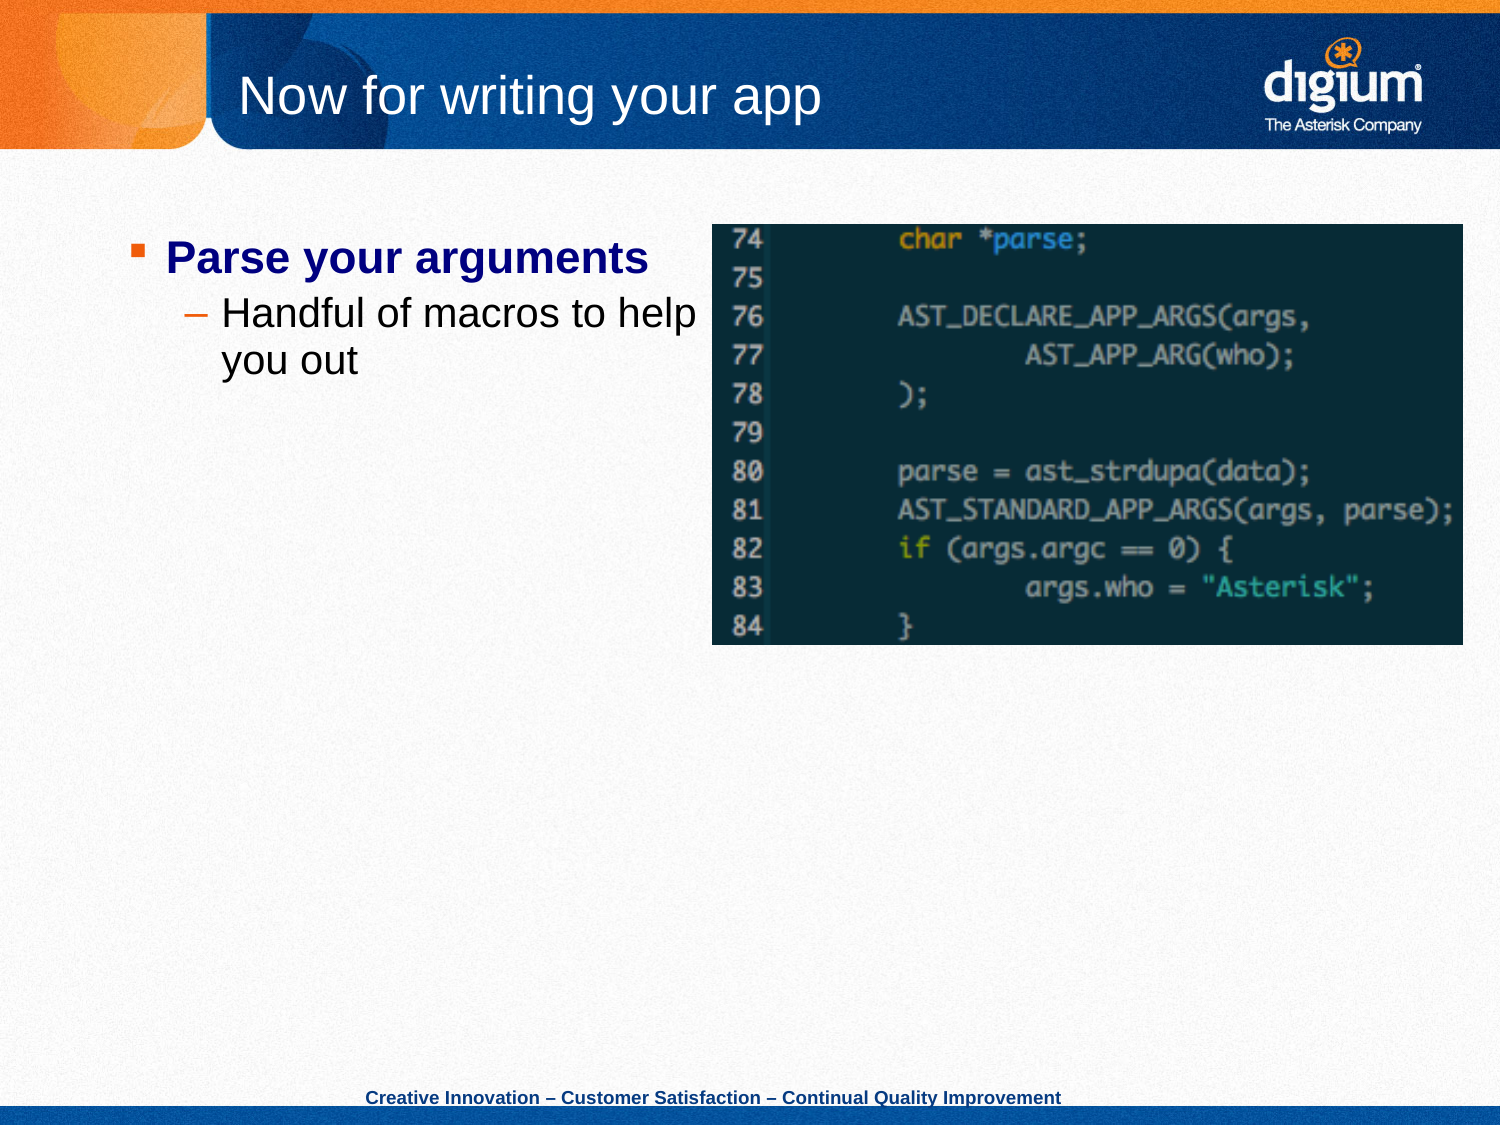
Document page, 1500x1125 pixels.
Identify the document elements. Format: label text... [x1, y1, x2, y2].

title Now for writing your app [238, 27, 1243, 127]
list Parse your arguments Handful of macros to help you out [112, 224, 713, 877]
picture [0, 0, 1500, 1125]
